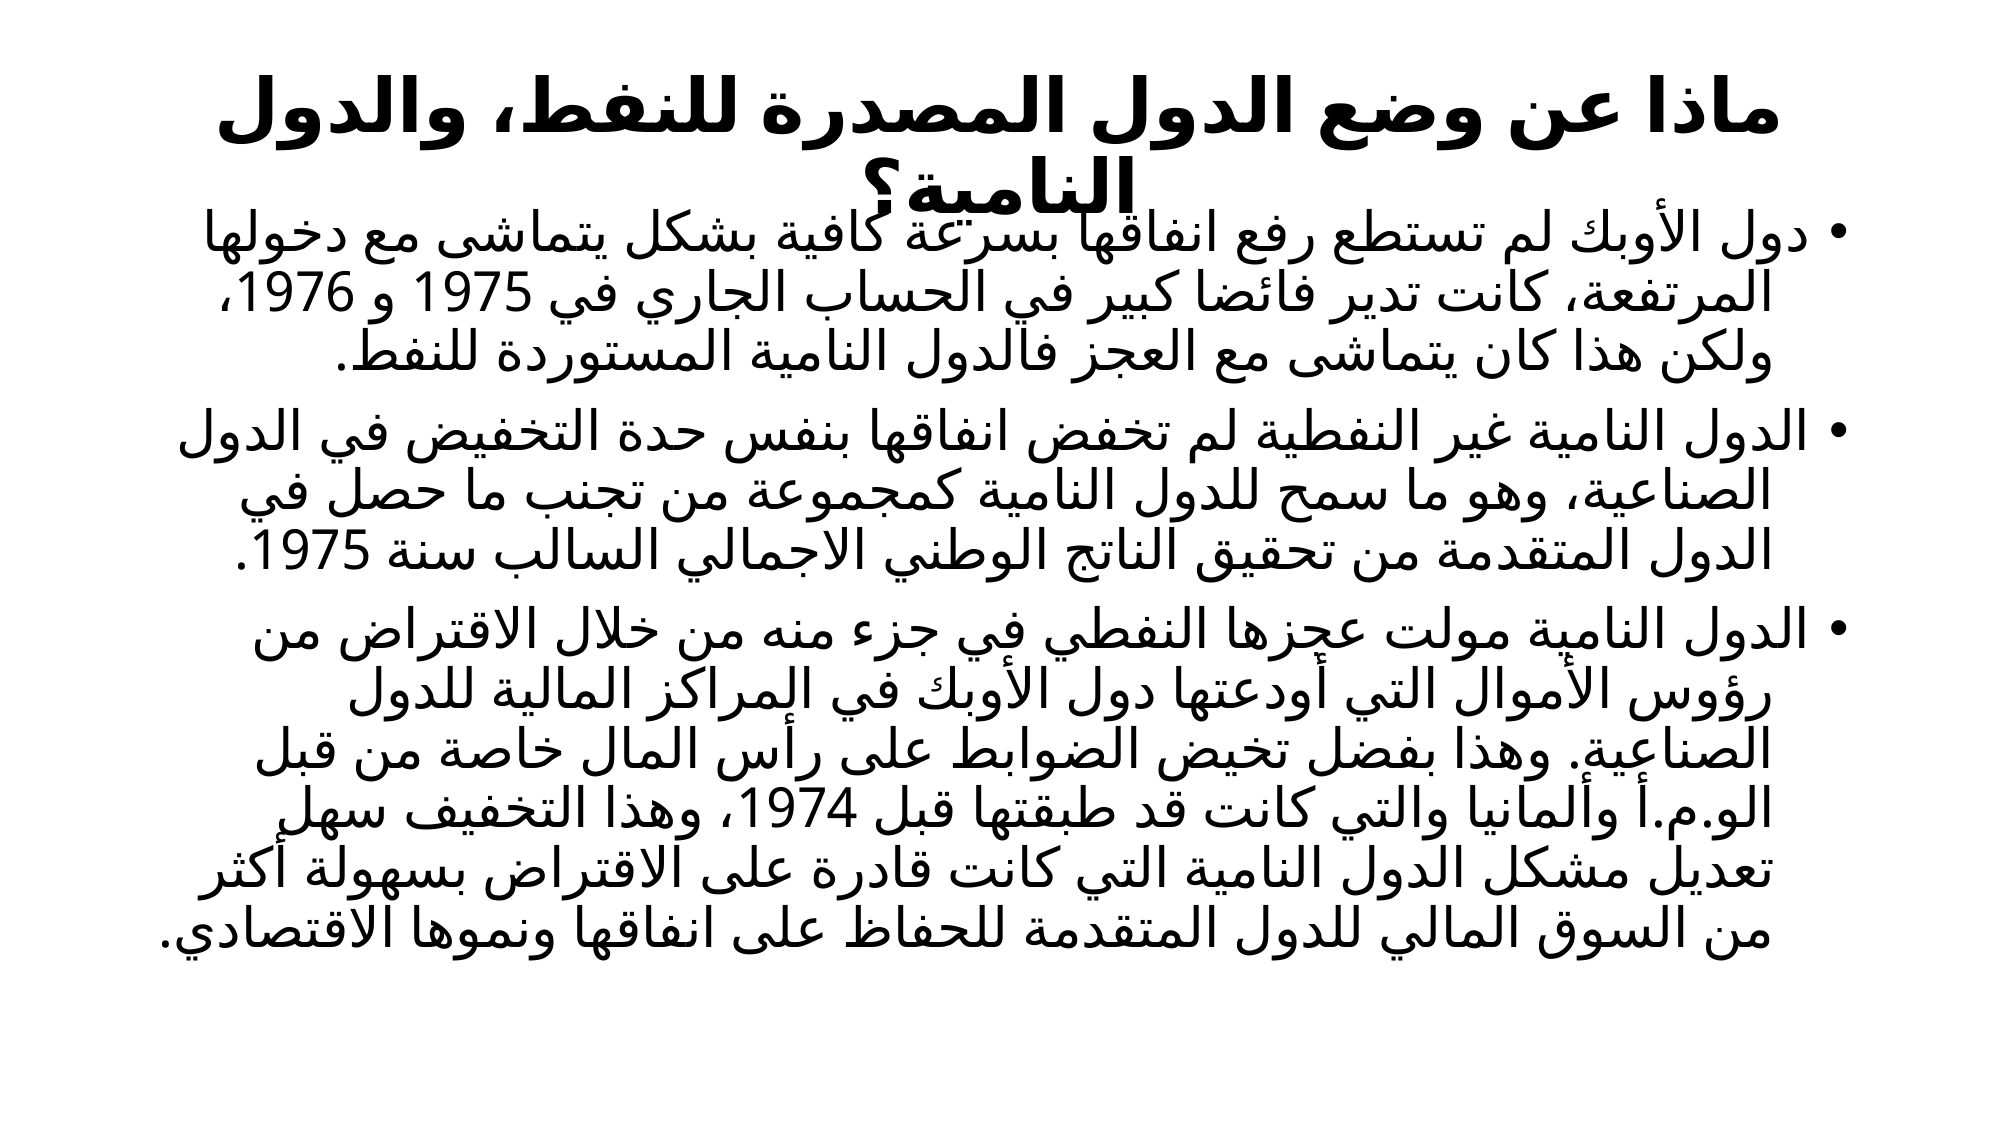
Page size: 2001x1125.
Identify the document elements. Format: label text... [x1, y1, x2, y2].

list دول الأوبك لم تستطع رفع انفاقها بسرعة كافية بشكل يتماشى مع دخولها المرتفعة، كانت تدير فائضا كبير في الحساب الجاري في 1975 و 1976، ولكن هذا كان يتماشى مع العجز فالدول النامية المستوردة للنفط. الدول النامية غير النفطية لم تخفض انفاقها بنفس حدة التخفيض في الدول الصناعية، وهو ما سمح للدول النامية كمجموعة من تجنب ما حصل في الدول المتقدمة من تحقيق الناتج الوطني الاجمالي السالب سنة 1975. الدول النامية مولت عجزها النفطي في جزء منه من خلال الاقتراض من رؤوس الأموال التي أودعتها دول الأوبك في المراكز المالية للدول الصناعية. وهذا بفضل تخيض الضوابط على رأس المال خاصة من قبل الو.م.أ وألمانيا والتي كانت قد طبقتها قبل 1974، وهذا التخفيف سهل تعديل مشكل الدول النامية التي كانت قادرة على الاقتراض بسهولة أكثر من السوق المالي للدول المتقدمة للحفاظ على انفاقها ونموها الاقتصادي. [137, 196, 1863, 1014]
title ماذا عن وضع الدول المصدرة للنفط، والدول النامية؟ [137, 59, 1863, 196]
